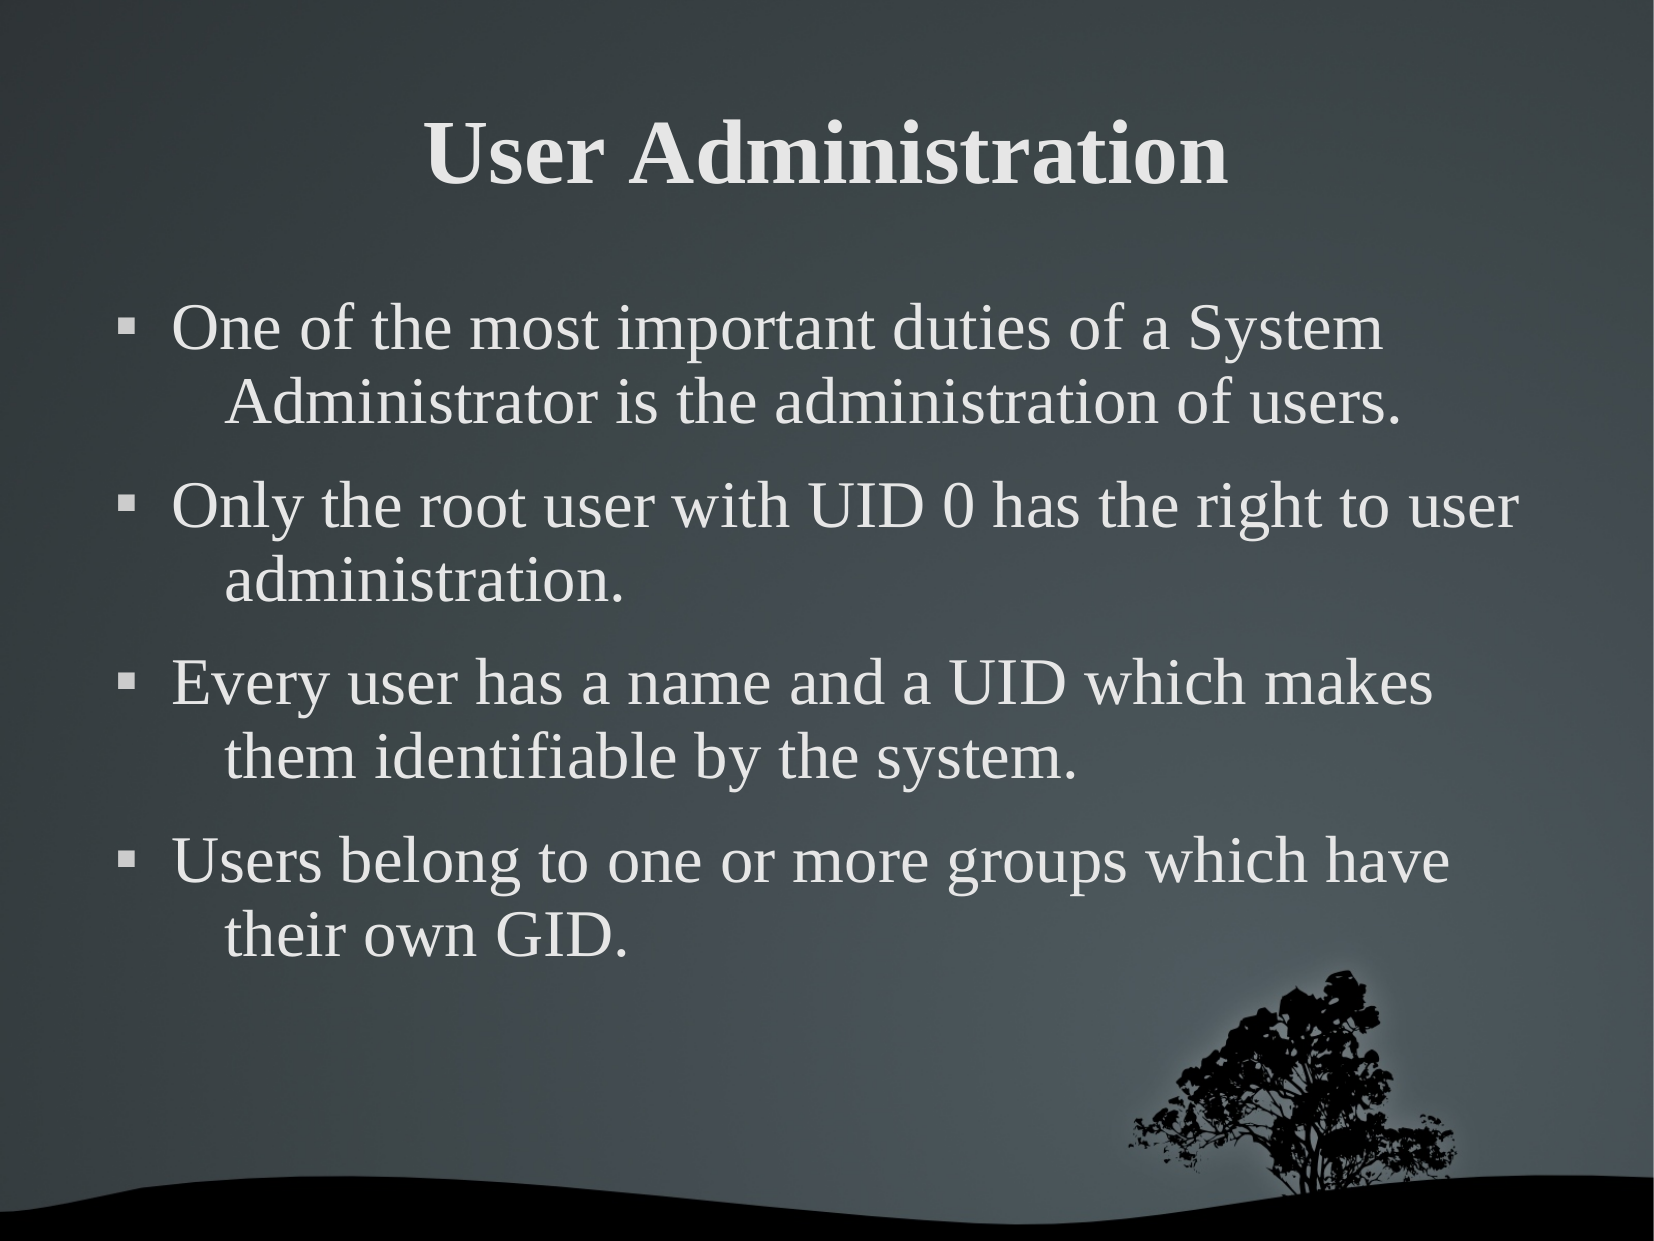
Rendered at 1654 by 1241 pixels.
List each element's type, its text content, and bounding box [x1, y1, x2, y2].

picture [0, 0, 1654, 1241]
title User Administration [82, 49, 1571, 257]
list One of the most important duties of a System Administrator is the administration of users. Only the root user with UID 0 has the right to user administration. Every user has a name and a UID which makes them identifiable by the system. Users belong to one or more groups which have their own GID. [82, 290, 1571, 1187]
